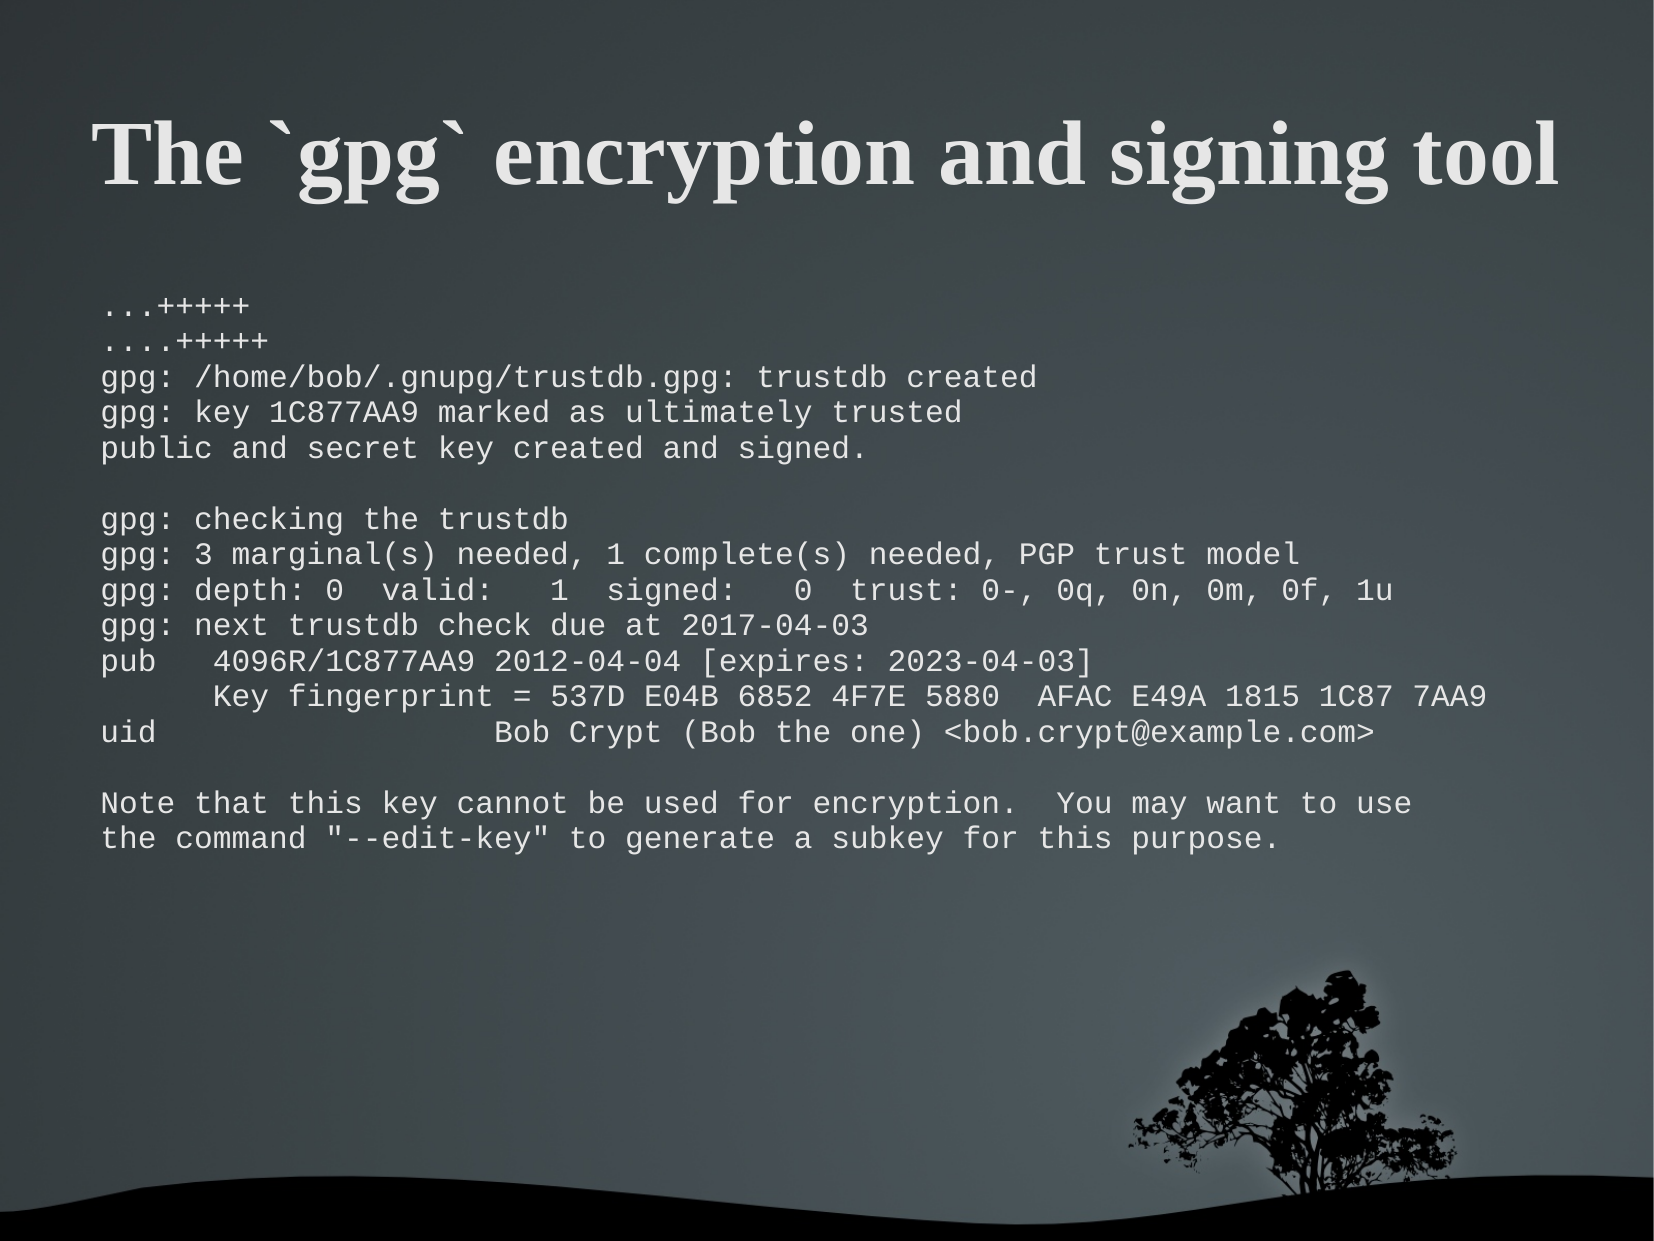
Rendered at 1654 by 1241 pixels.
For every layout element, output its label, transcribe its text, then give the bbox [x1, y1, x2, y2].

picture [0, 0, 1654, 1241]
list ...+++++ ....+++++ gpg: /home/bob/.gnupg/trustdb.gpg: trustdb created gpg: key 1C877AA9 marked as ultimately trusted public and secret key created and signed. gpg: checking the trustdb gpg: 3 marginal(s) needed, 1 complete(s) needed, PGP trust model gpg: depth: 0 valid: 1 signed: 0 trust: 0-, 0q, 0n, 0m, 0f, 1u gpg: next trustdb check due at 2017-04-03 pub 4096R/1C877AA9 2012-04-04 [expires: 2023-04-03] Key fingerprint = 537D E04B 6852 4F7E 5880 AFAC E49A 1815 1C87 7AA9 uid Bob Crypt (Bob the one) <bob.crypt@example.com> Note that this key cannot be used for encryption. You may want to use the command "--edit-key" to generate a subkey for this purpose. [82, 290, 1571, 1109]
title The `gpg` encryption and signing tool [82, 33, 1571, 274]
